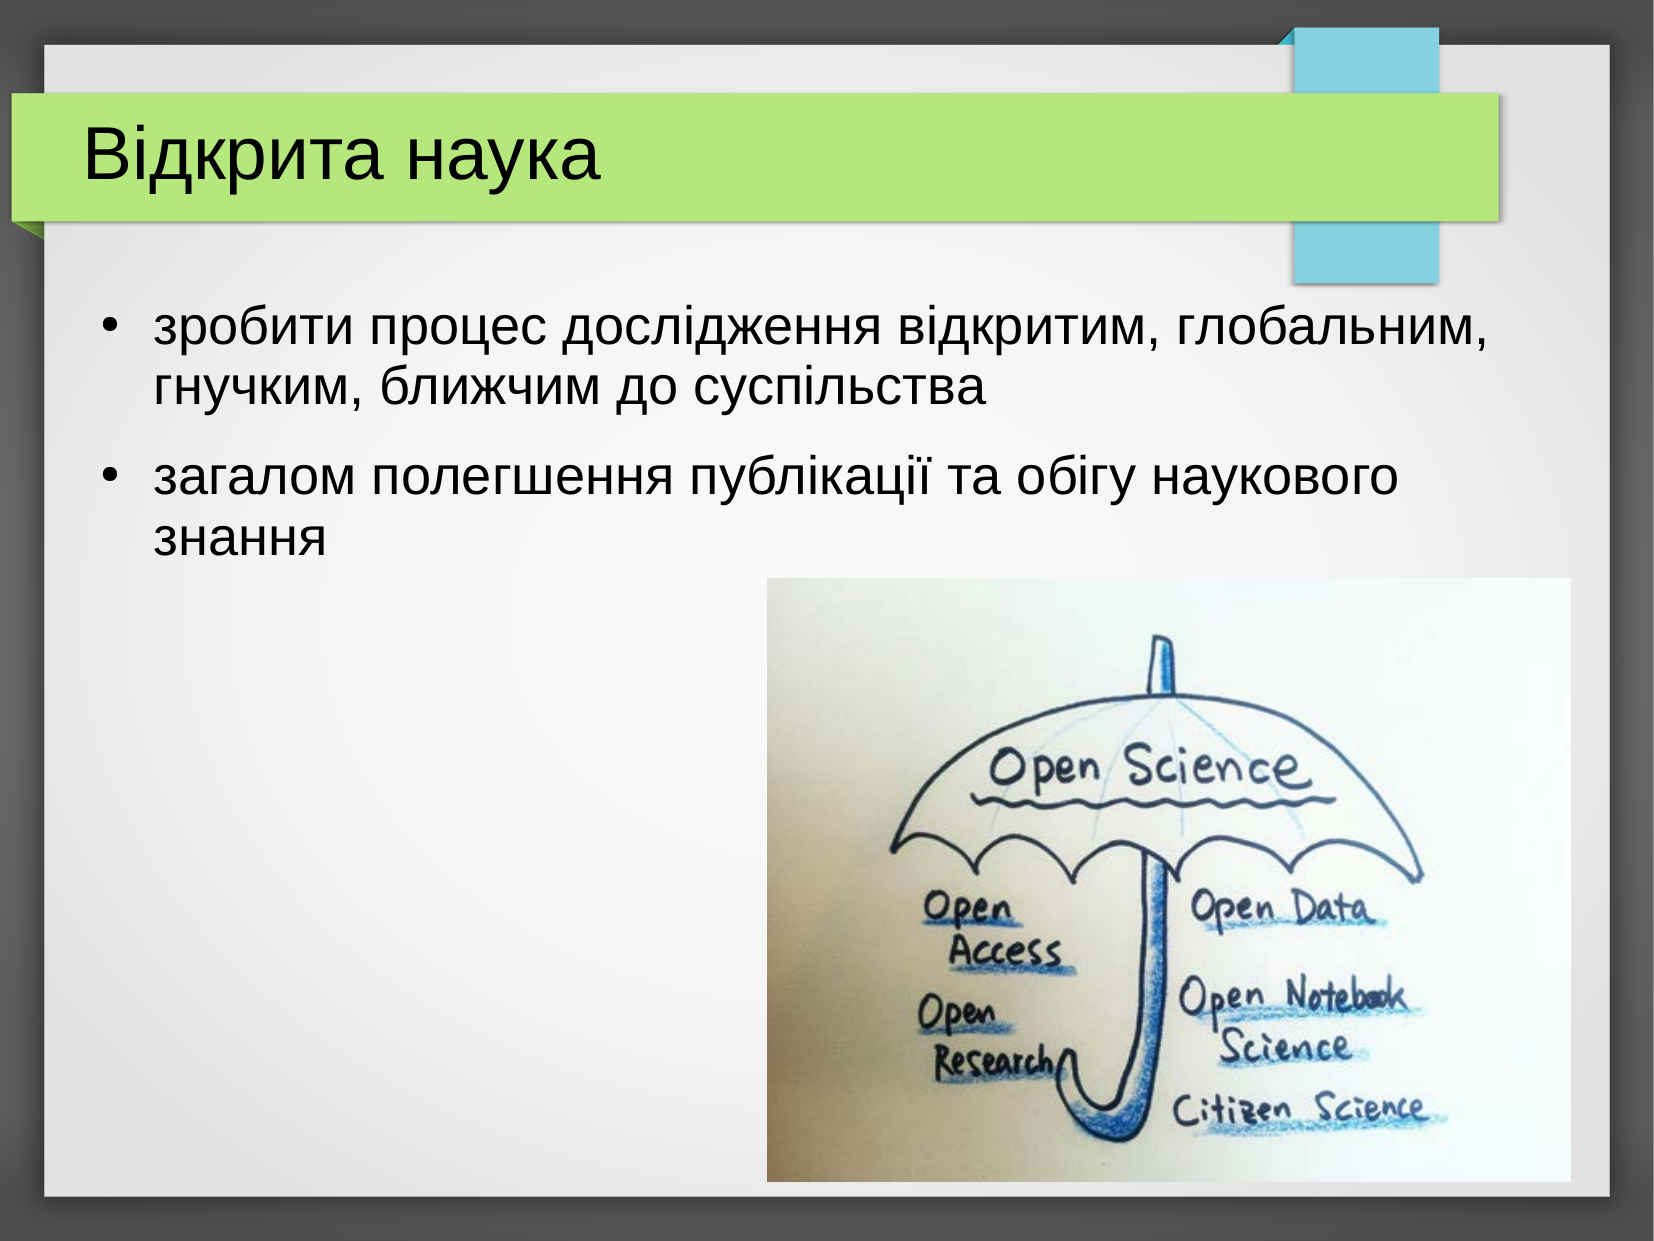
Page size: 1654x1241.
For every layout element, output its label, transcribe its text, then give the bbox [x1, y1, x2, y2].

picture [0, 0, 1654, 1241]
list зробити процес дослідження відкритим, глобальним, гнучким, ближчим до суспільства загалом полегшення публікації та обігу наукового знання [82, 295, 1571, 1015]
title Відкрита наука [82, 94, 1264, 213]
